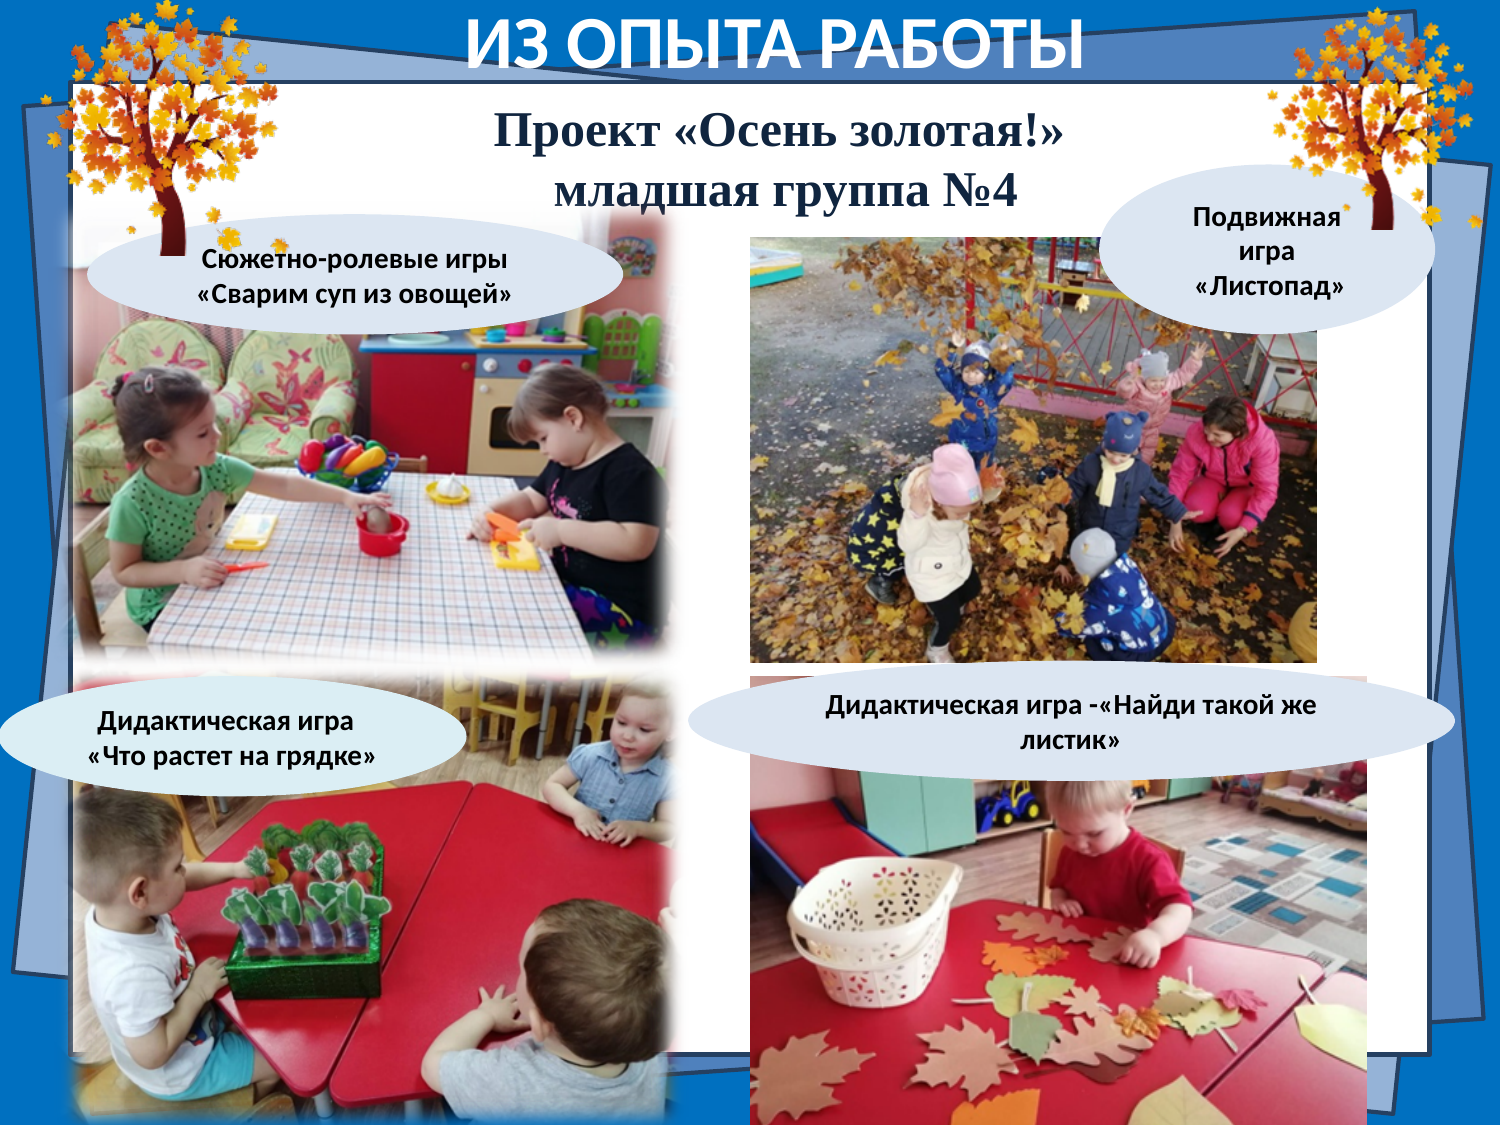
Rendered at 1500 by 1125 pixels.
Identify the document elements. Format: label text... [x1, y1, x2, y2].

picture [750, 676, 808, 687]
text_box Подвижная игра «Листопад» [1099, 164, 1436, 335]
picture [750, 754, 1367, 1125]
picture [750, 237, 1317, 663]
picture [1267, 6, 1484, 230]
text_box Проект «Осень золотая!» младшая группа №4 [404, 89, 1154, 224]
picture [1335, 676, 1367, 682]
text_box Дидактическая игра -«Найди такой же листик» [688, 660, 1455, 781]
picture [40, 0, 689, 1125]
text_box Сюжетно-ролевые игры «Сварим суп из овощей» [87, 214, 624, 335]
text_box Дидактическая игра «Что растет на грядке» [0, 676, 467, 797]
text_box ИЗ ОПЫТА РАБОТЫ [449, 0, 1110, 89]
